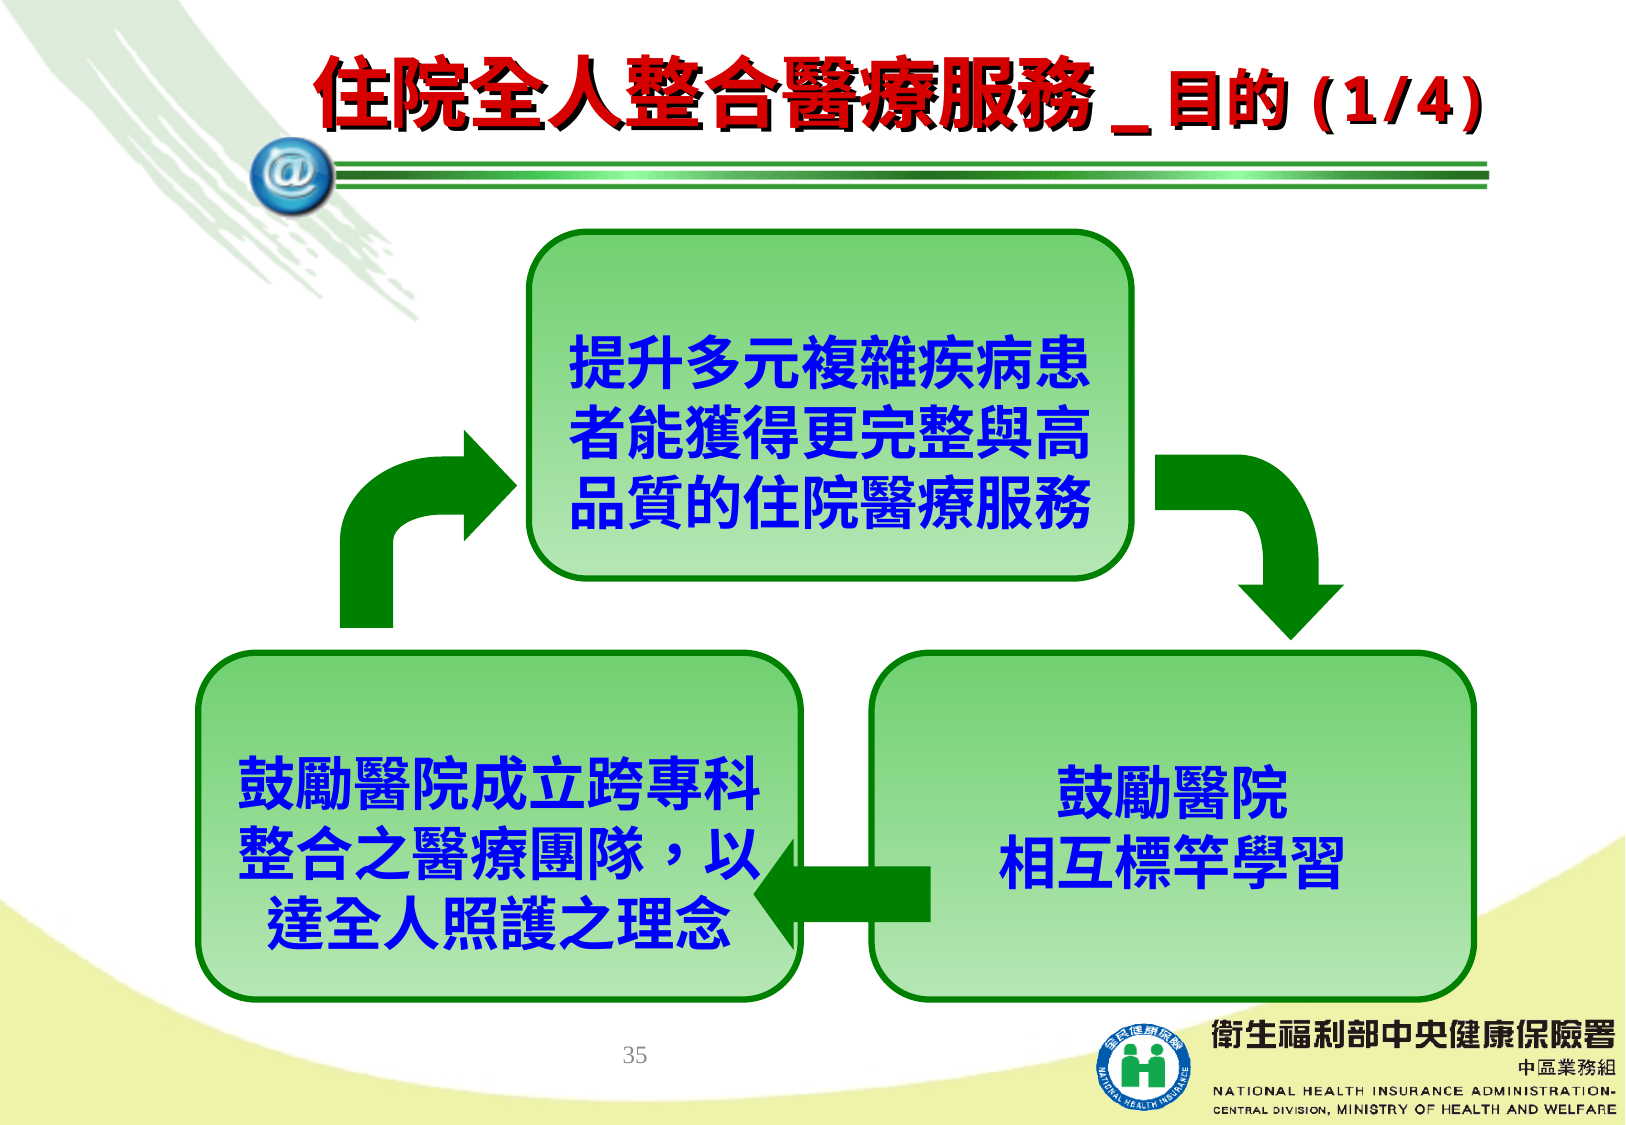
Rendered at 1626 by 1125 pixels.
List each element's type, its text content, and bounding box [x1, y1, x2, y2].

text_box [607, 1023, 987, 1084]
text_box [1155, 454, 1345, 641]
text_box 提升多元複雜疾病患者能獲得更完整與高品質的住院醫療服務 [528, 231, 1132, 579]
title 住院全人整合醫療服務_目的(1/4) [292, 31, 1510, 149]
text_box 鼓勵醫院 相互標竿學習 [871, 652, 1475, 1000]
text_box 鼓勵醫院成立跨專科整合之醫療團隊，以達全人照護之理念 [198, 652, 801, 1000]
text_box [339, 429, 518, 628]
text_box [753, 838, 931, 950]
